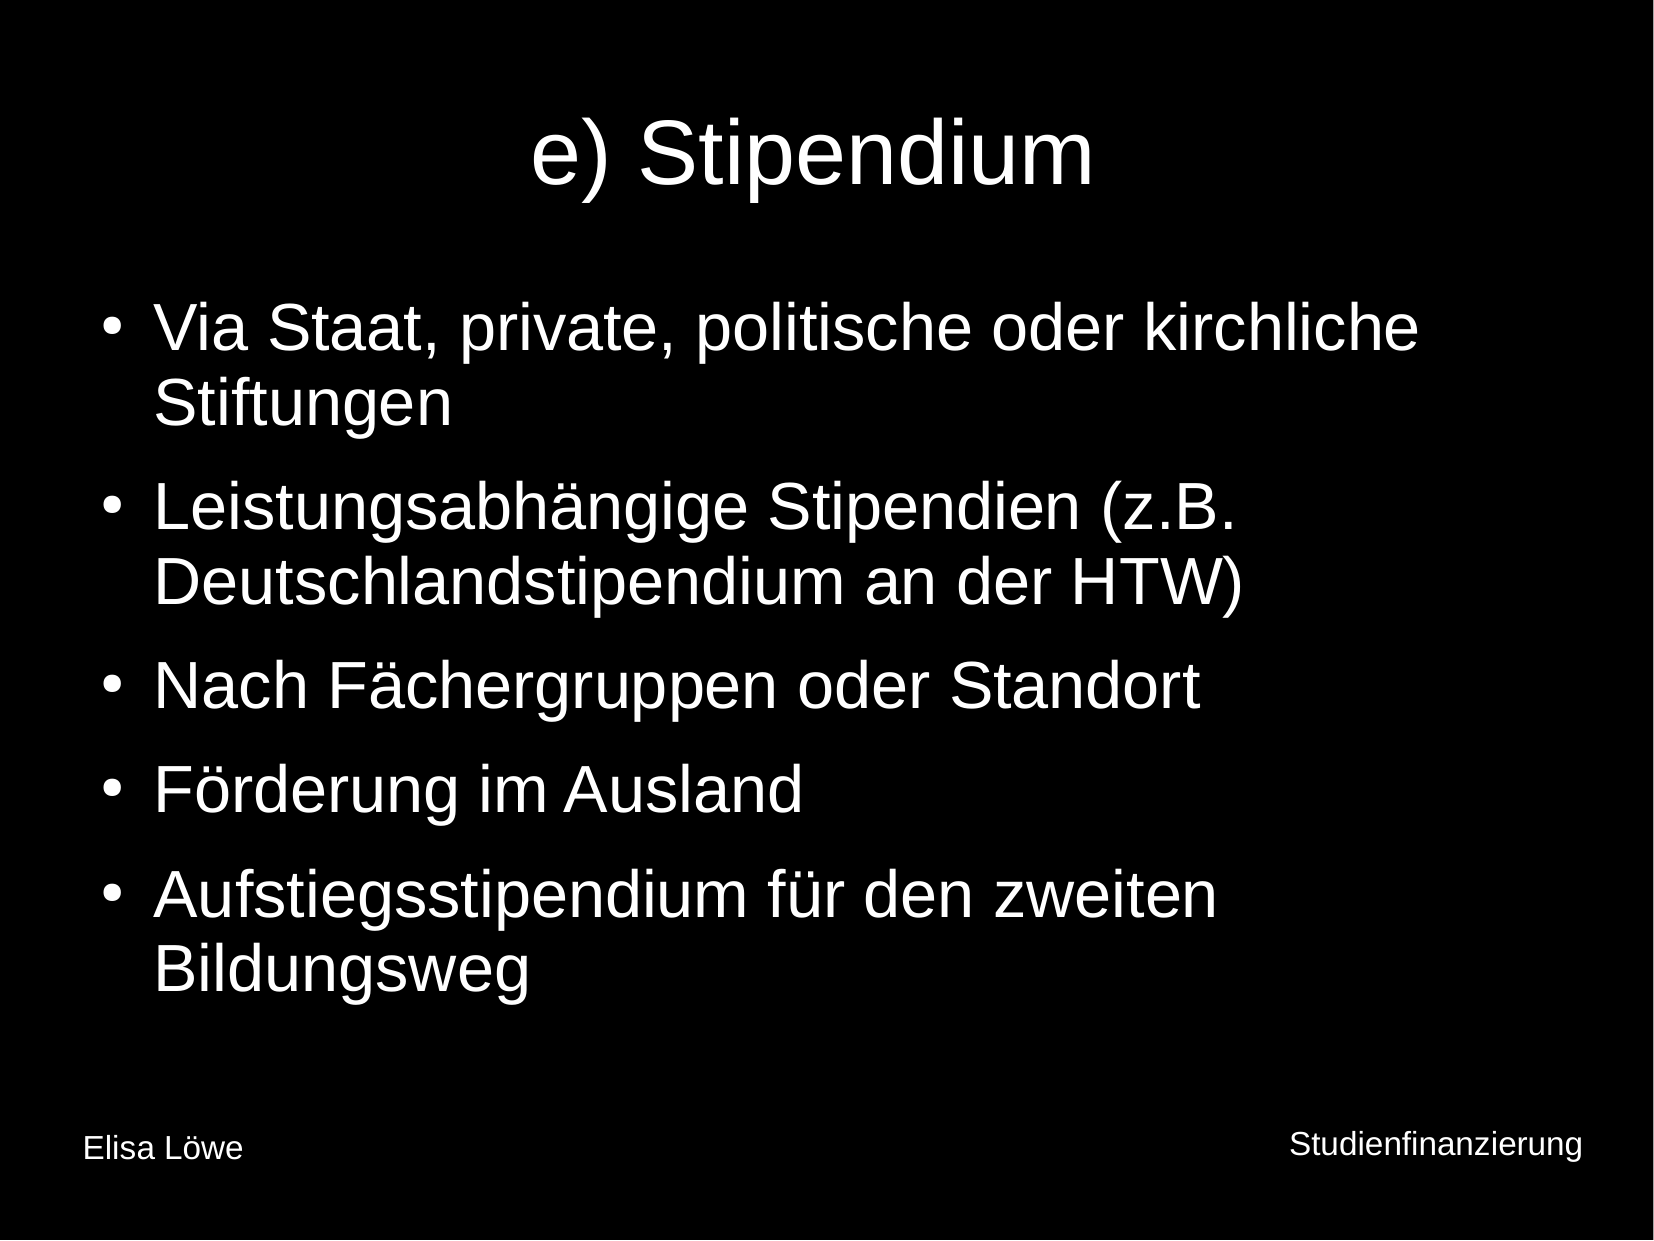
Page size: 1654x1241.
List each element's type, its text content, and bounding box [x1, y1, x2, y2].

list Via Staat, private, politische oder kirchliche Stiftungen Leistungsabhängige Stipendien (z.B. Deutschlandstipendium an der HTW) Nach Fächergruppen oder Standort Förderung im Ausland Aufstiegsstipendium für den zweiten Bildungsweg [82, 290, 1571, 1109]
title e) Stipendium [82, 49, 1571, 257]
